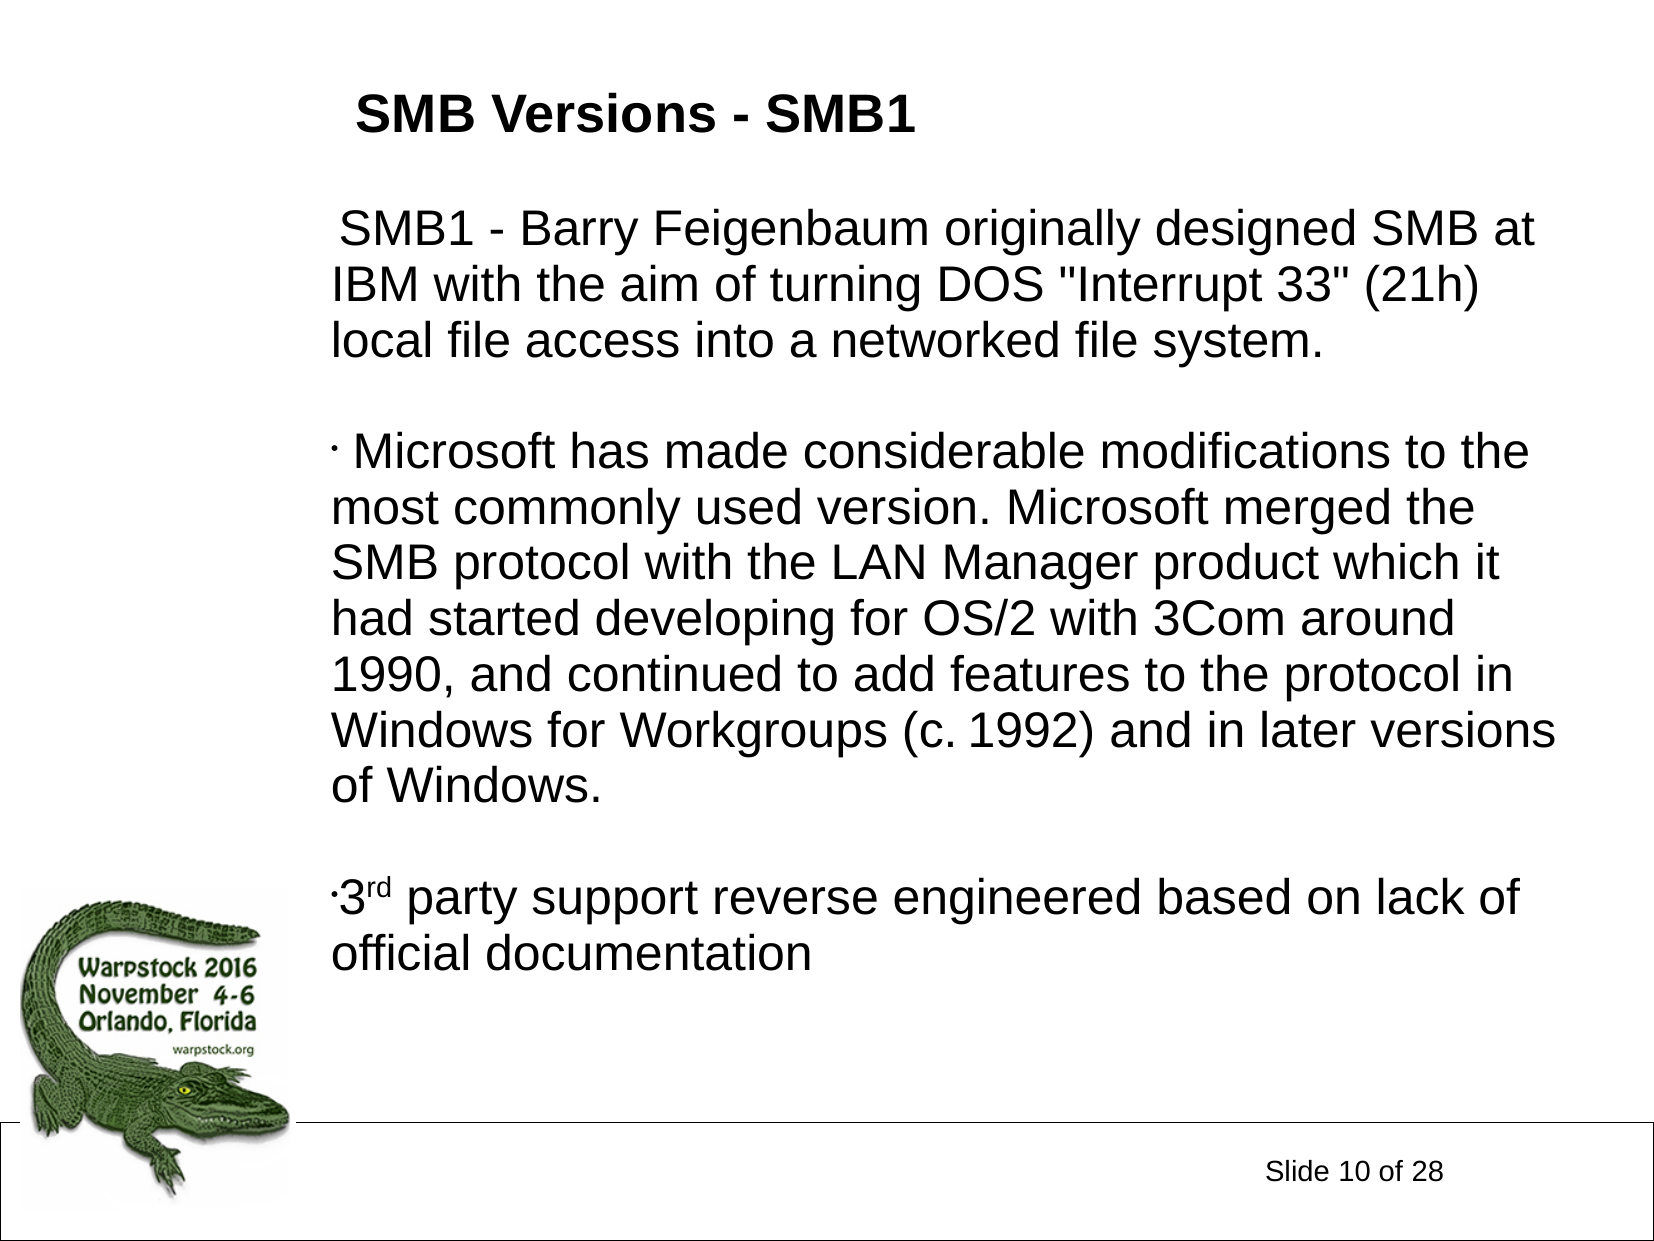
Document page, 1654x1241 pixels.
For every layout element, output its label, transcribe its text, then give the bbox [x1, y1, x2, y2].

subtitle SMB1 - Barry Feigenbaum originally designed SMB at IBM with the aim of turning DOS "Interrupt 33" (21h) local file access into a networked file system. Microsoft has made considerable modifications to the most commonly used version. Microsoft merged the SMB protocol with the LAN Manager product which it had started developing for OS/2 with 3Com around 1990, and continued to add features to the protocol in Windows for Workgroups (c. 1992) and in later versions of Windows. 3rd party support reverse engineered based on lack of official documentation [318, 200, 1565, 1004]
title SMB Versions - SMB1 [324, 49, 1571, 178]
picture [20, 888, 296, 1211]
